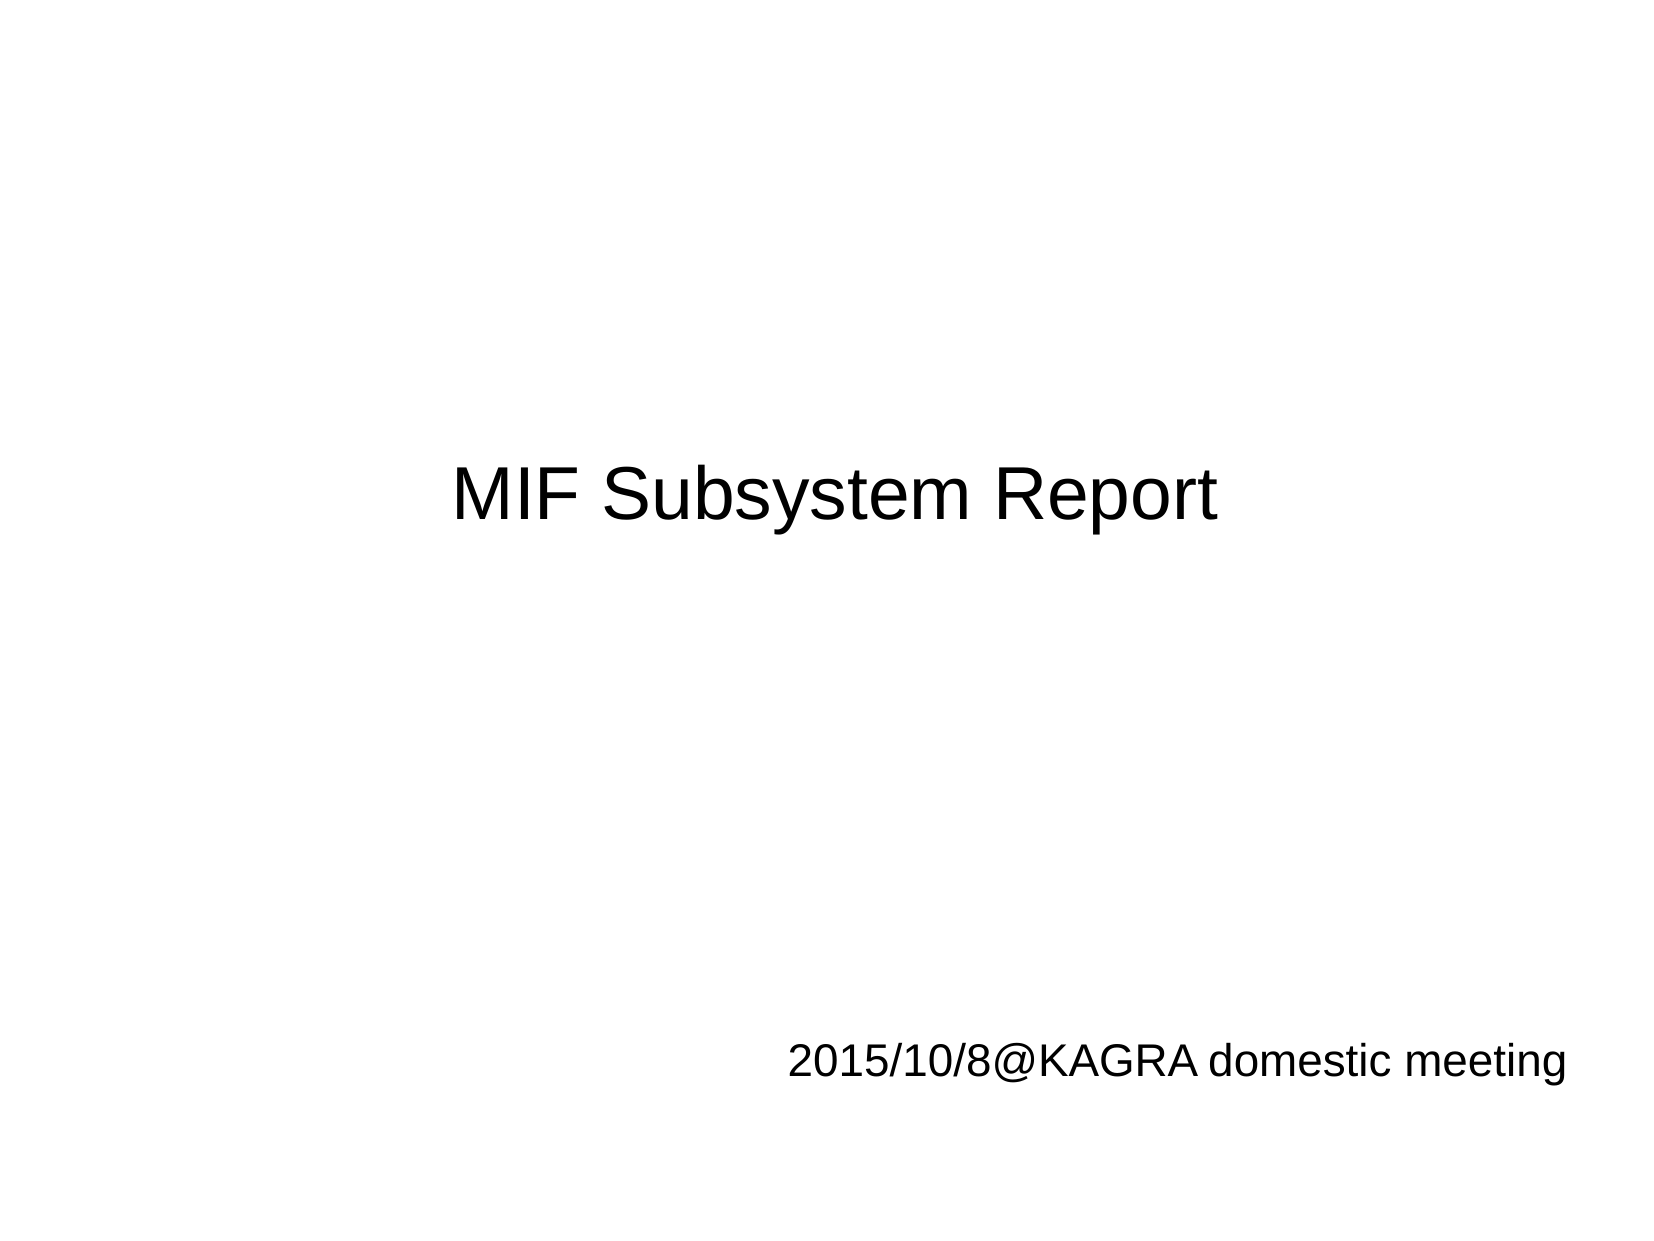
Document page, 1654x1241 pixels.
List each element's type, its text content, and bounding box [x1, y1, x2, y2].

text_box 2015/10/8@KAGRA domestic meeting [773, 1027, 1583, 1094]
text_box MIF Subsystem Report [437, 444, 1234, 544]
